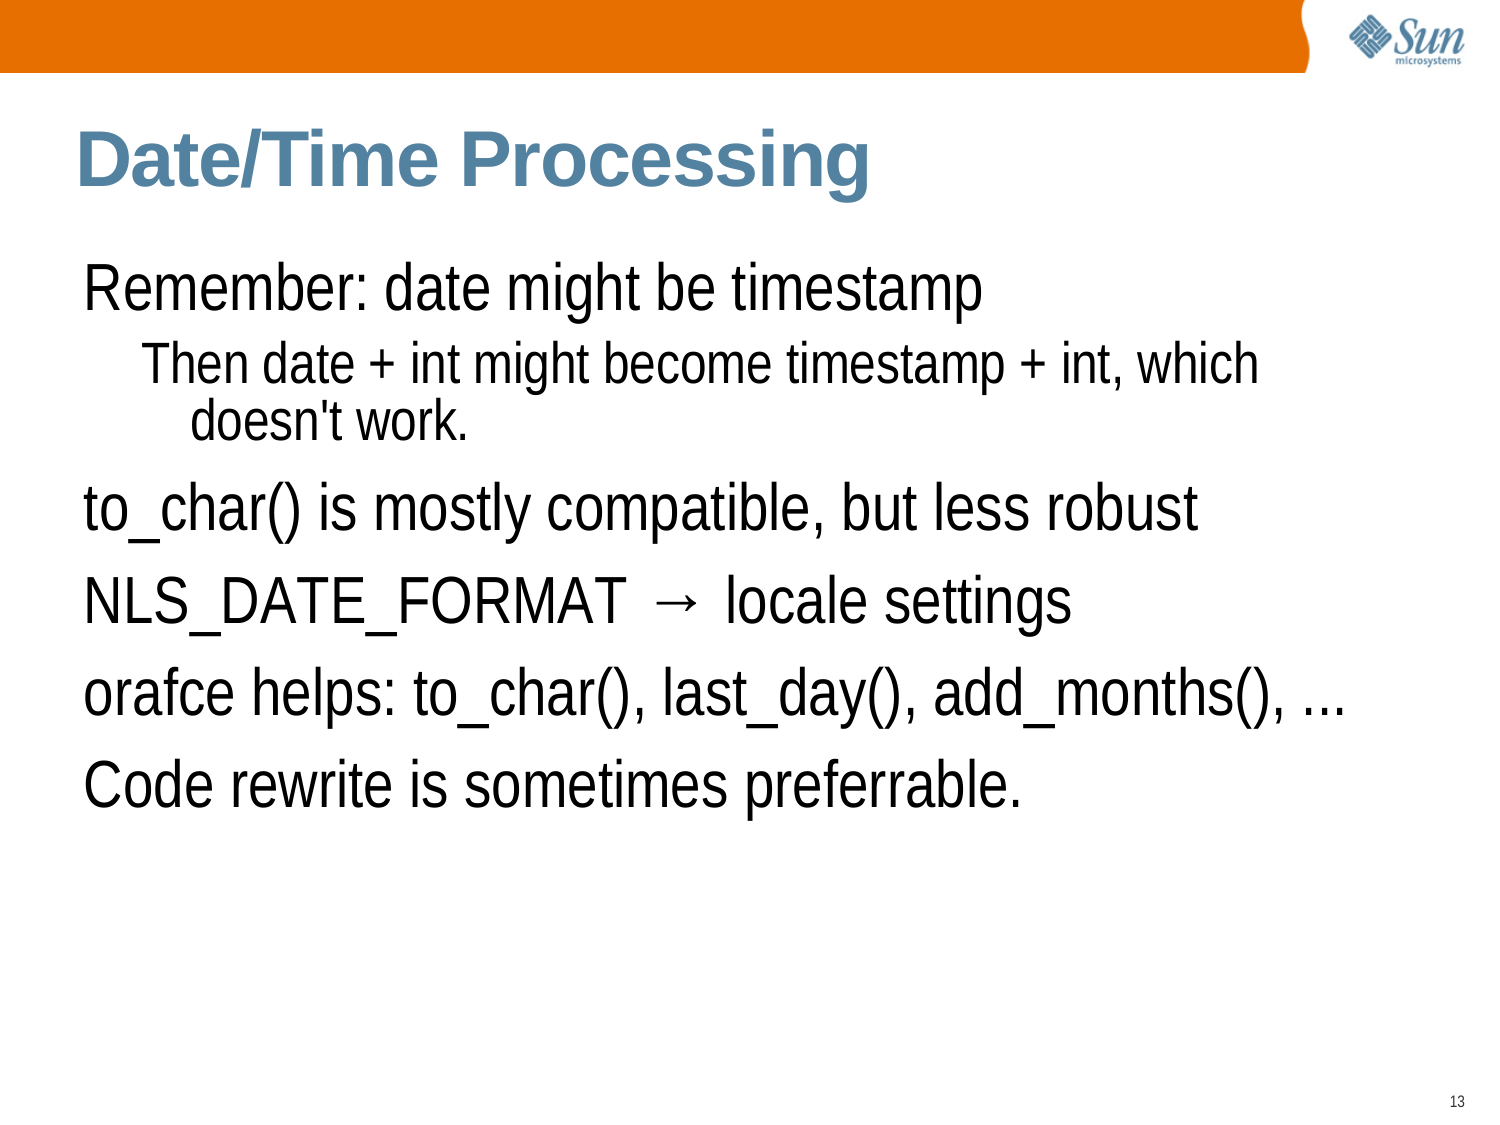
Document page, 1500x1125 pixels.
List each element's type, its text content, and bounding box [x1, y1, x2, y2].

title Date/Time Processing [75, 123, 1437, 227]
picture [0, 0, 1500, 73]
list Remember: date might be timestamp Then date + int might become timestamp + int, which doesn't work. to_char() is mostly compatible, but less robust NLS_DATE_FORMAT → locale settings orafce helps: to_char(), last_day(), add_months(), ... Code rewrite is sometimes preferrable. [64, 258, 1401, 1062]
